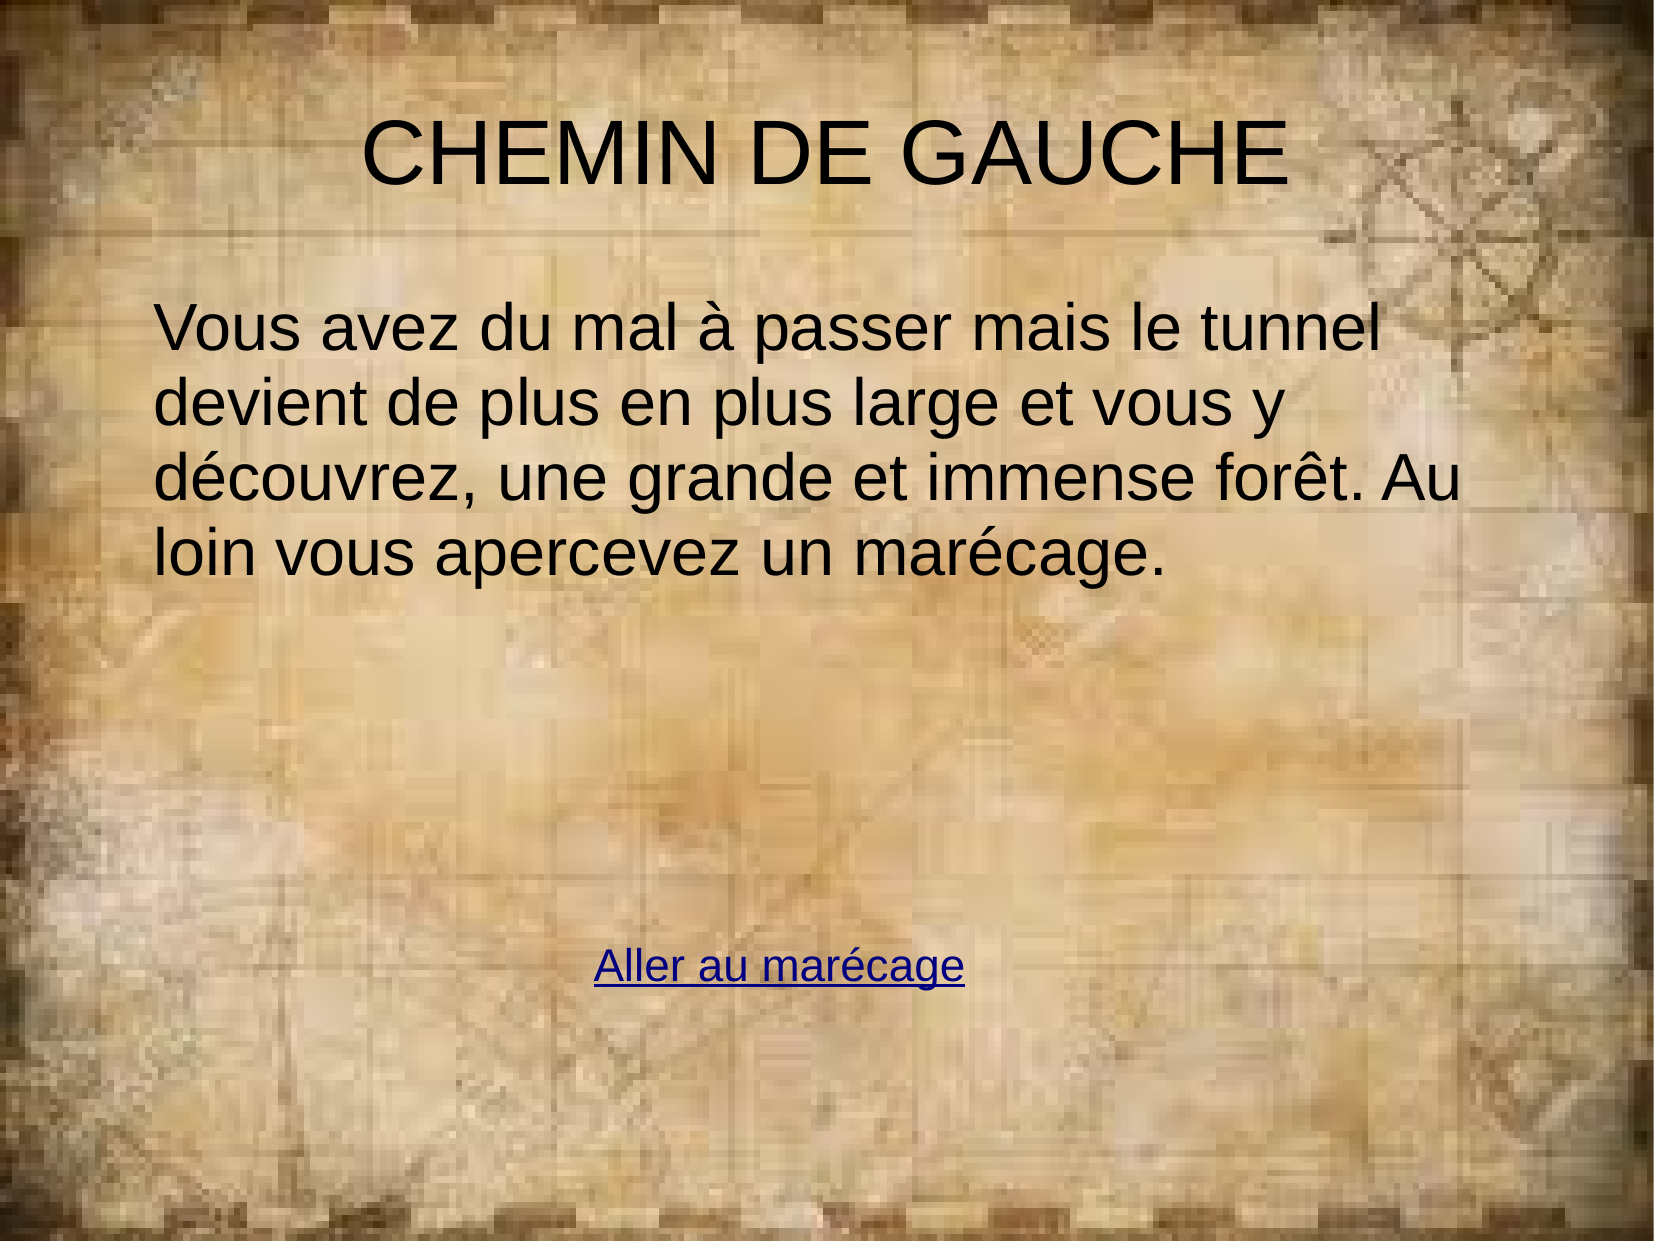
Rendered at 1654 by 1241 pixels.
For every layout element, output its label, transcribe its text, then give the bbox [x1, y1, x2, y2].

title CHEMIN DE GAUCHE [82, 49, 1571, 257]
picture [0, 0, 1654, 1241]
text_box Aller au marécage [578, 933, 981, 999]
list Vous avez du mal à passer mais le tunnel devient de plus en plus large et vous y découvrez, une grande et immense forêt. Au loin vous apercevez un marécage. [82, 290, 1571, 1010]
